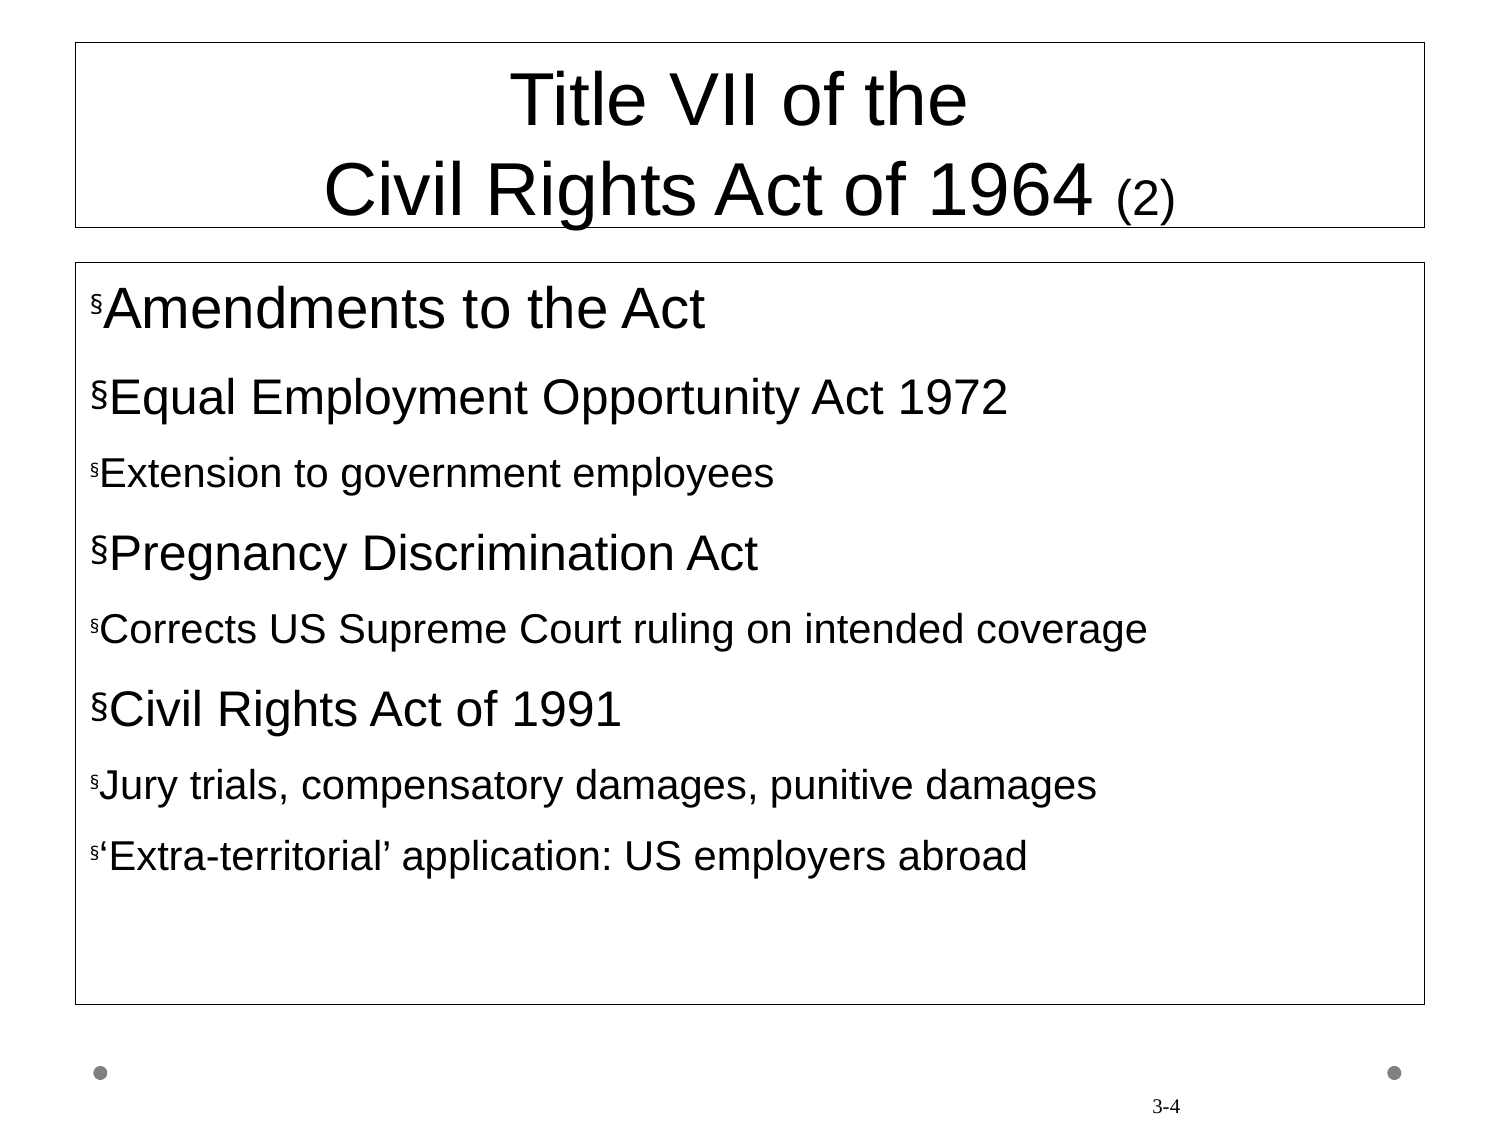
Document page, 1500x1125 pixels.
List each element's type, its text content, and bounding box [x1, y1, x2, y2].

title Title VII of the Civil Rights Act of 1964 (2) [75, 42, 1425, 228]
list Amendments to the Act Equal Employment Opportunity Act 1972 Extension to government employees Pregnancy Discrimination Act Corrects US Supreme Court ruling on intended coverage Civil Rights Act of 1991 Jury trials, compensatory damages, punitive damages ‘Extra-territorial’ application: US employers abroad [75, 262, 1425, 1005]
